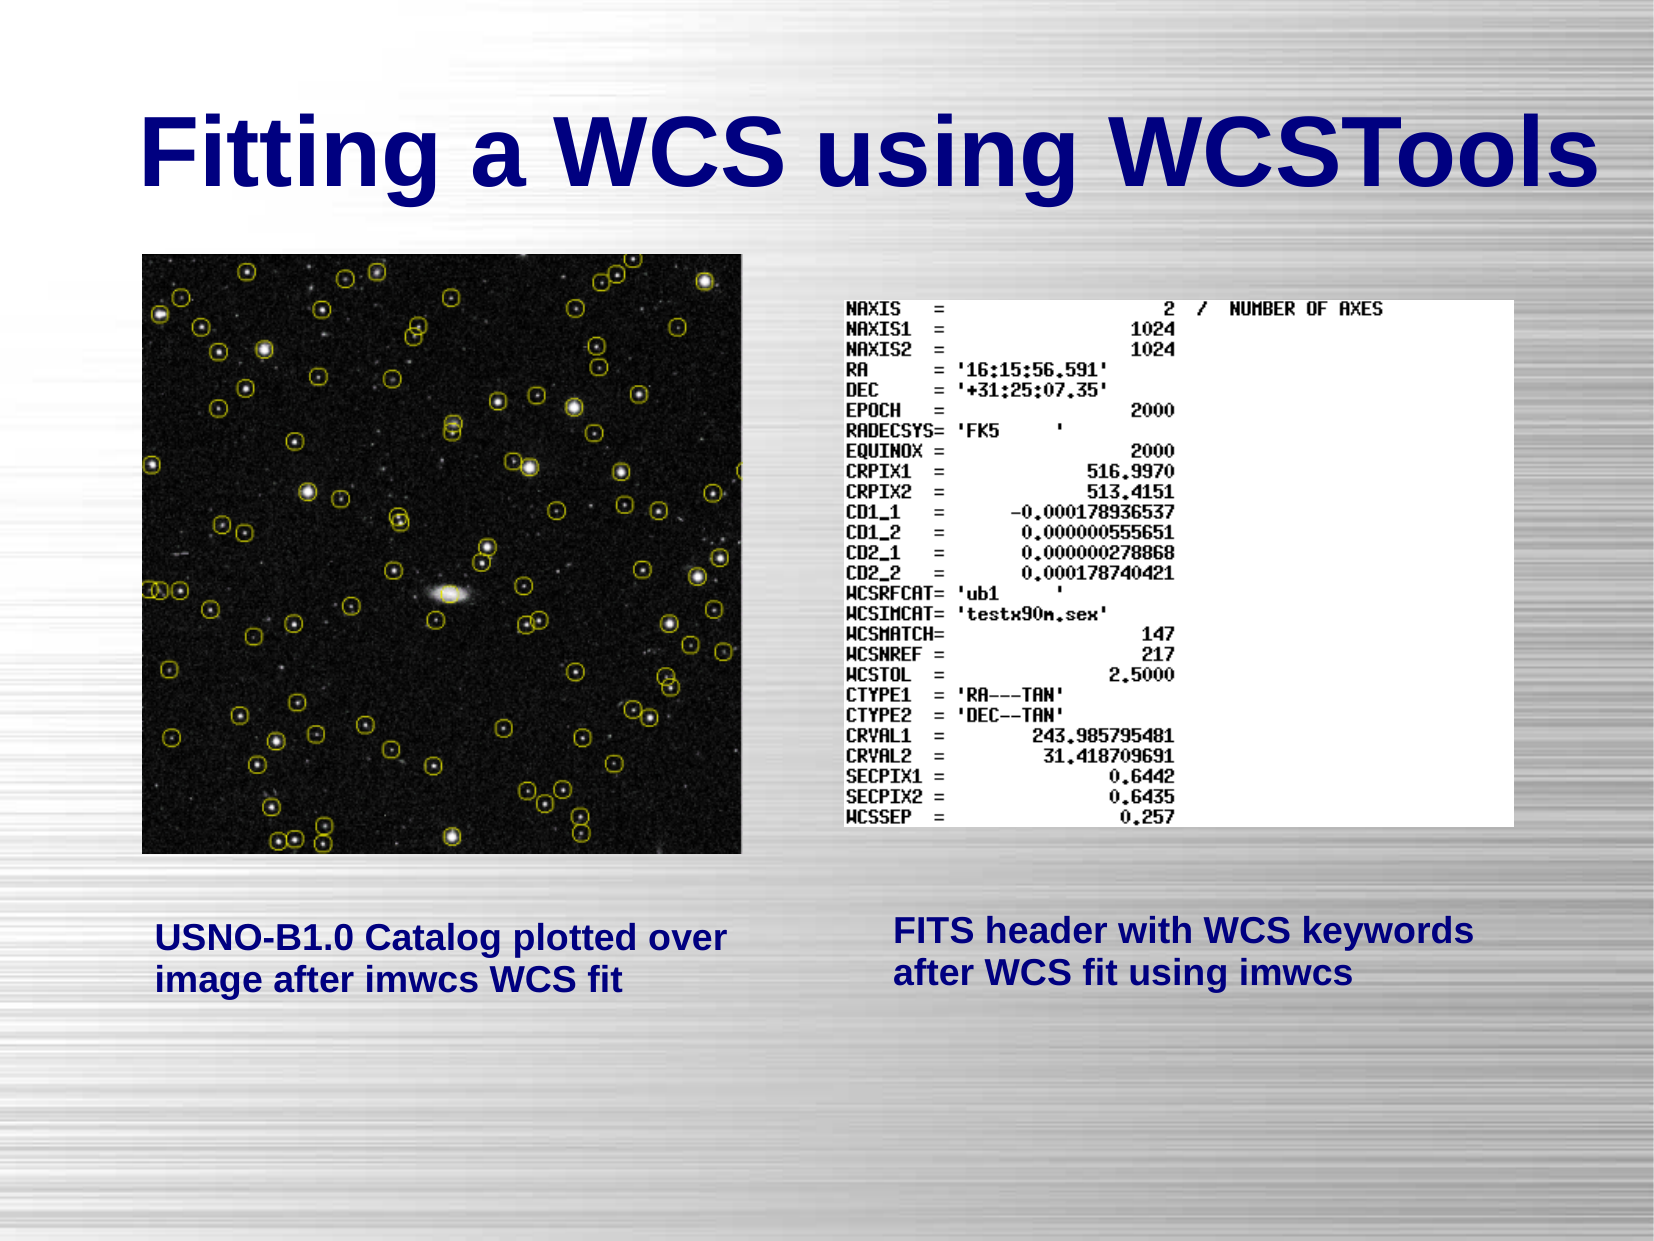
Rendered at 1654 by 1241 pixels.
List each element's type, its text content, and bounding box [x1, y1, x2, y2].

text_box USNO-B1.0 Catalog plotted over image after imwcs WCS fit [139, 909, 742, 1011]
text_box Fitting a WCS using WCSTools [59, 88, 1654, 216]
text_box FITS header with WCS keywords after WCS fit using imwcs [878, 902, 1492, 1004]
picture [0, 0, 1654, 1241]
